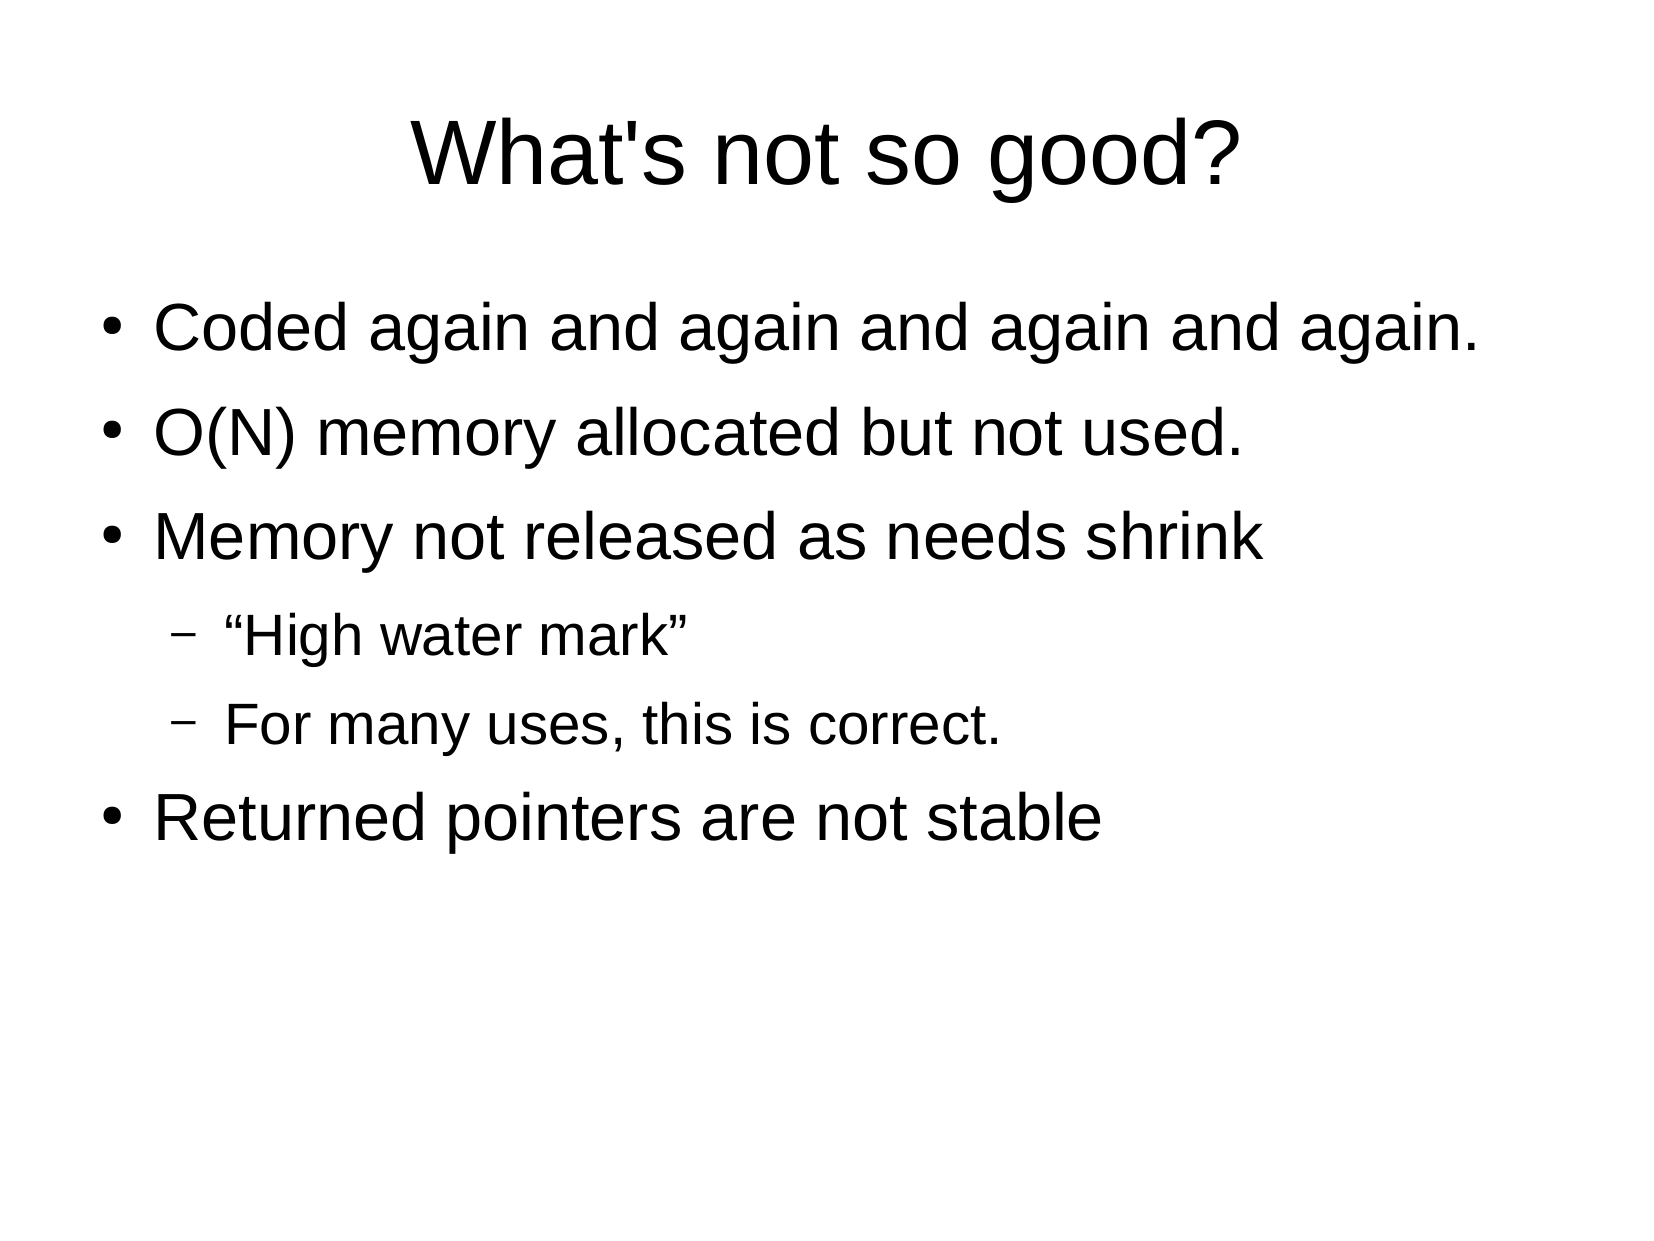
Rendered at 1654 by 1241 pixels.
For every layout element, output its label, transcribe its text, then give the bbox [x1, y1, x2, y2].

title What's not so good? [82, 49, 1571, 257]
list Coded again and again and again and again. O(N) memory allocated but not used. Memory not released as needs shrink “High water mark” For many uses, this is correct. Returned pointers are not stable [82, 290, 1571, 1010]
